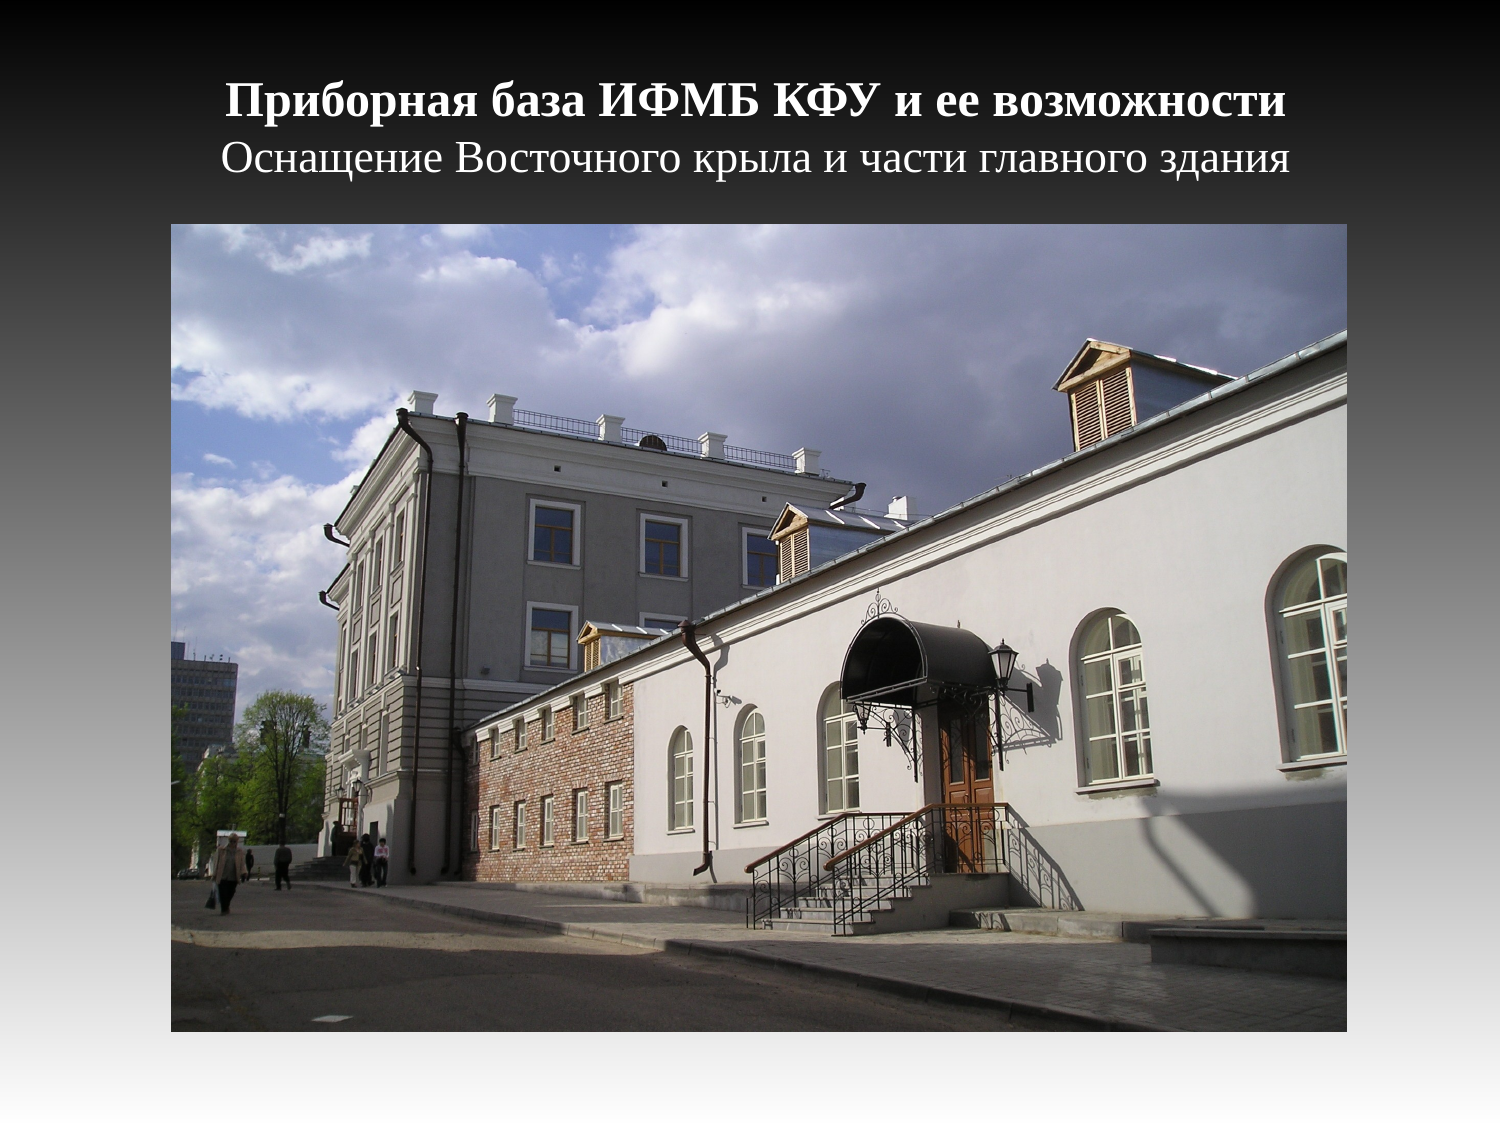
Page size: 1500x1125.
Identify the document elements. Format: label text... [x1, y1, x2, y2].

picture [171, 224, 1347, 1032]
title Приборная база ИФМБ КФУ и ее возможности Оснащение Восточного крыла и части главного здания [65, 59, 1447, 147]
